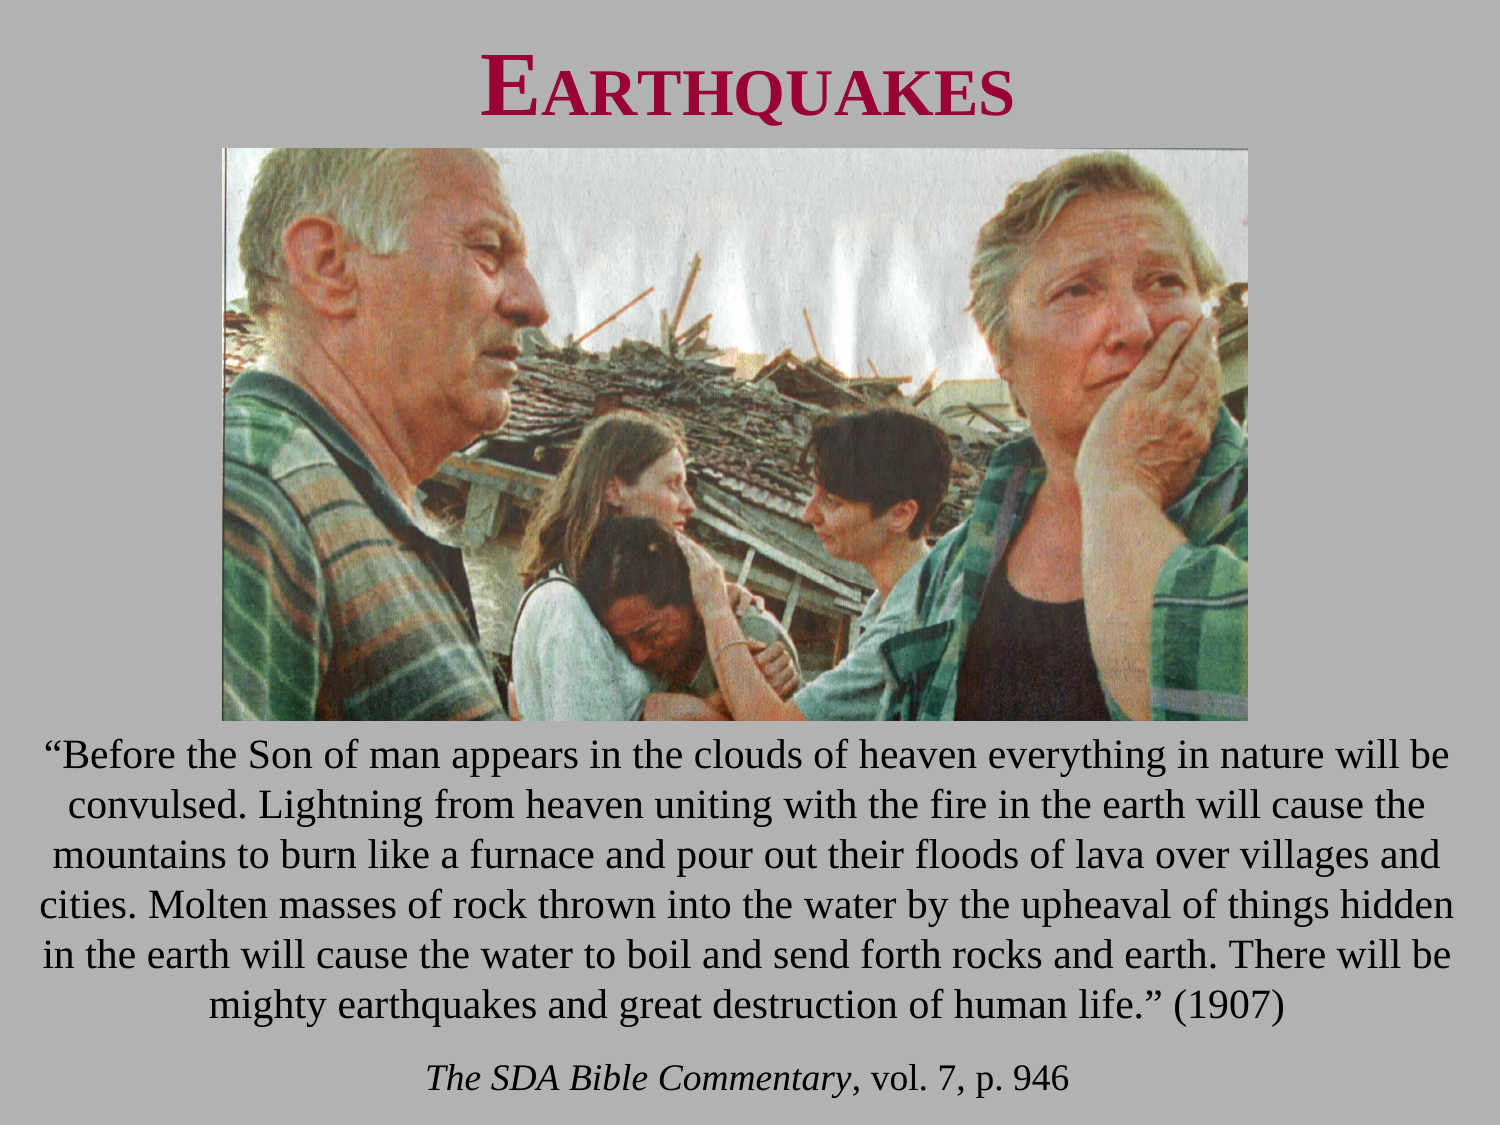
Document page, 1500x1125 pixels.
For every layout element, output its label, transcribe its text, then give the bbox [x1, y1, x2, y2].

text_box EARTHQUAKES [43, 16, 1454, 142]
text_box “Before the Son of man appears in the clouds of heaven everything in nature will be convulsed. Lightning from heaven uniting with the fire in the earth will cause the mountains to burn like a furnace and pour out their floods of lava over villages and cities. Molten masses of rock thrown into the water by the upheaval of things hidden in the earth will cause the water to boil and send forth rocks and earth. There will be mighty earthquakes and great destruction of human life.” (1907) The SDA Bible Commentary, vol. 7, p. 946 [9, 719, 1486, 1107]
picture [222, 148, 1248, 719]
